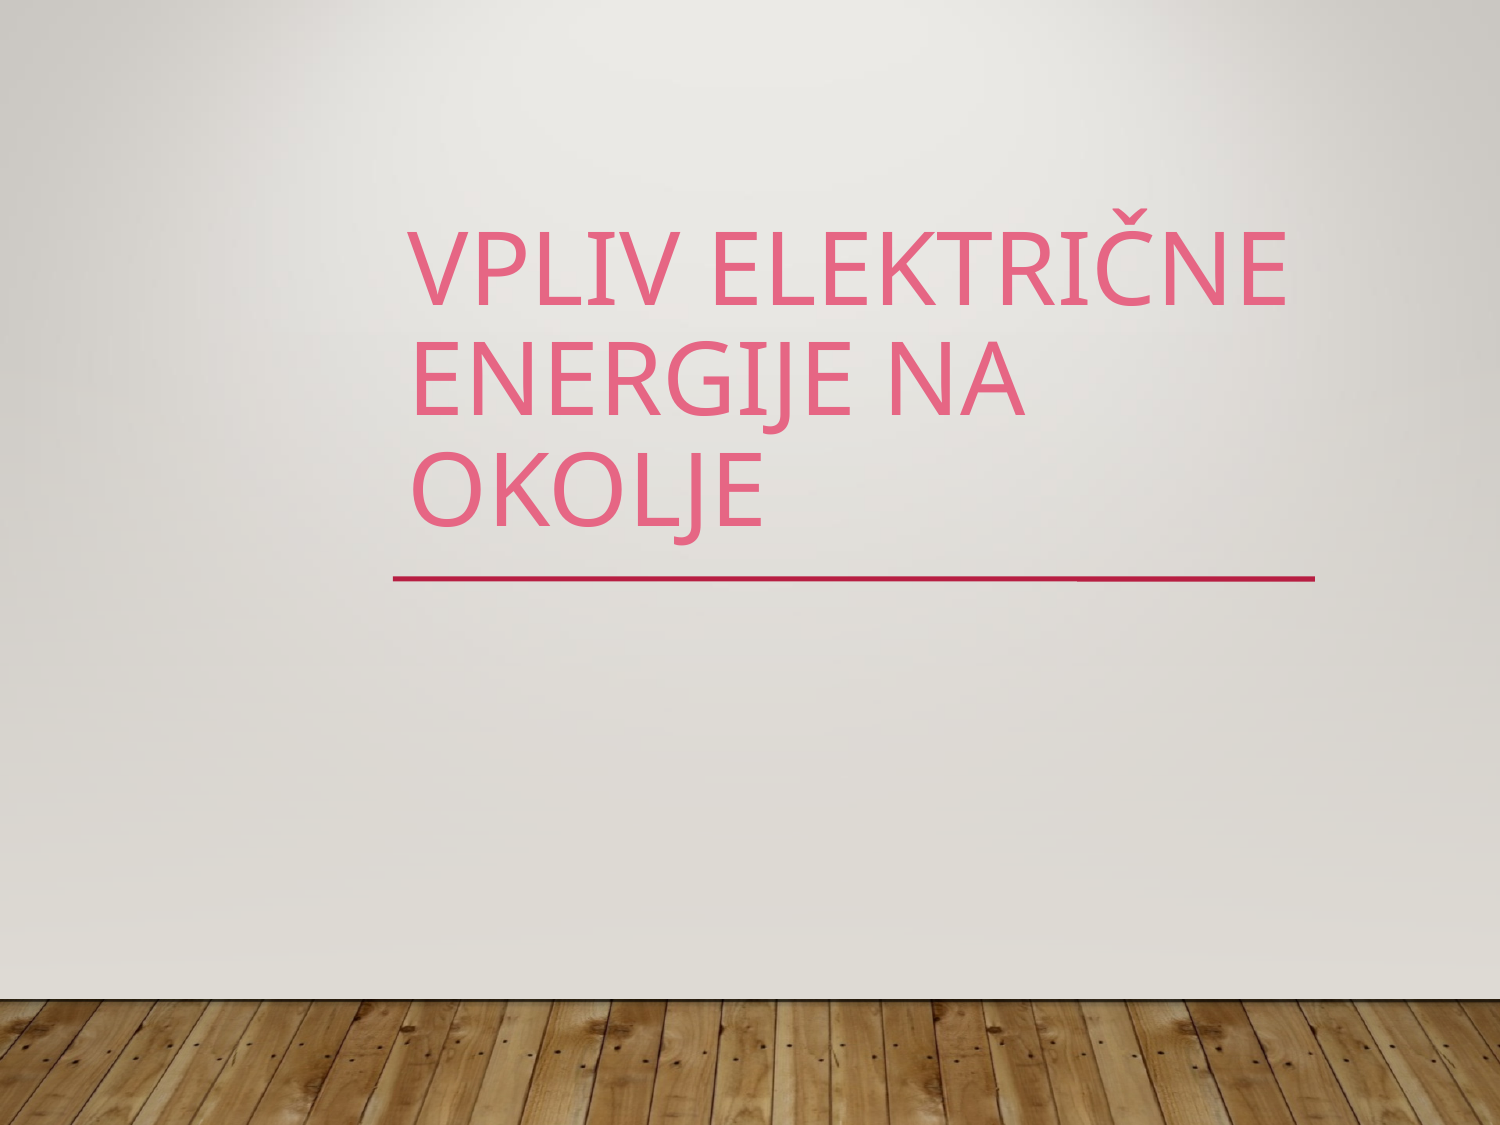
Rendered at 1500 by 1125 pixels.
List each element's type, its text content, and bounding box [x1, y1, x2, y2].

title VPLIV ELEKTRIČNE ENERGIJE NA OKOLJE [392, 131, 1315, 549]
picture [0, 0, 1500, 395]
picture [0, 999, 1500, 1125]
subtitle [392, 579, 1315, 740]
